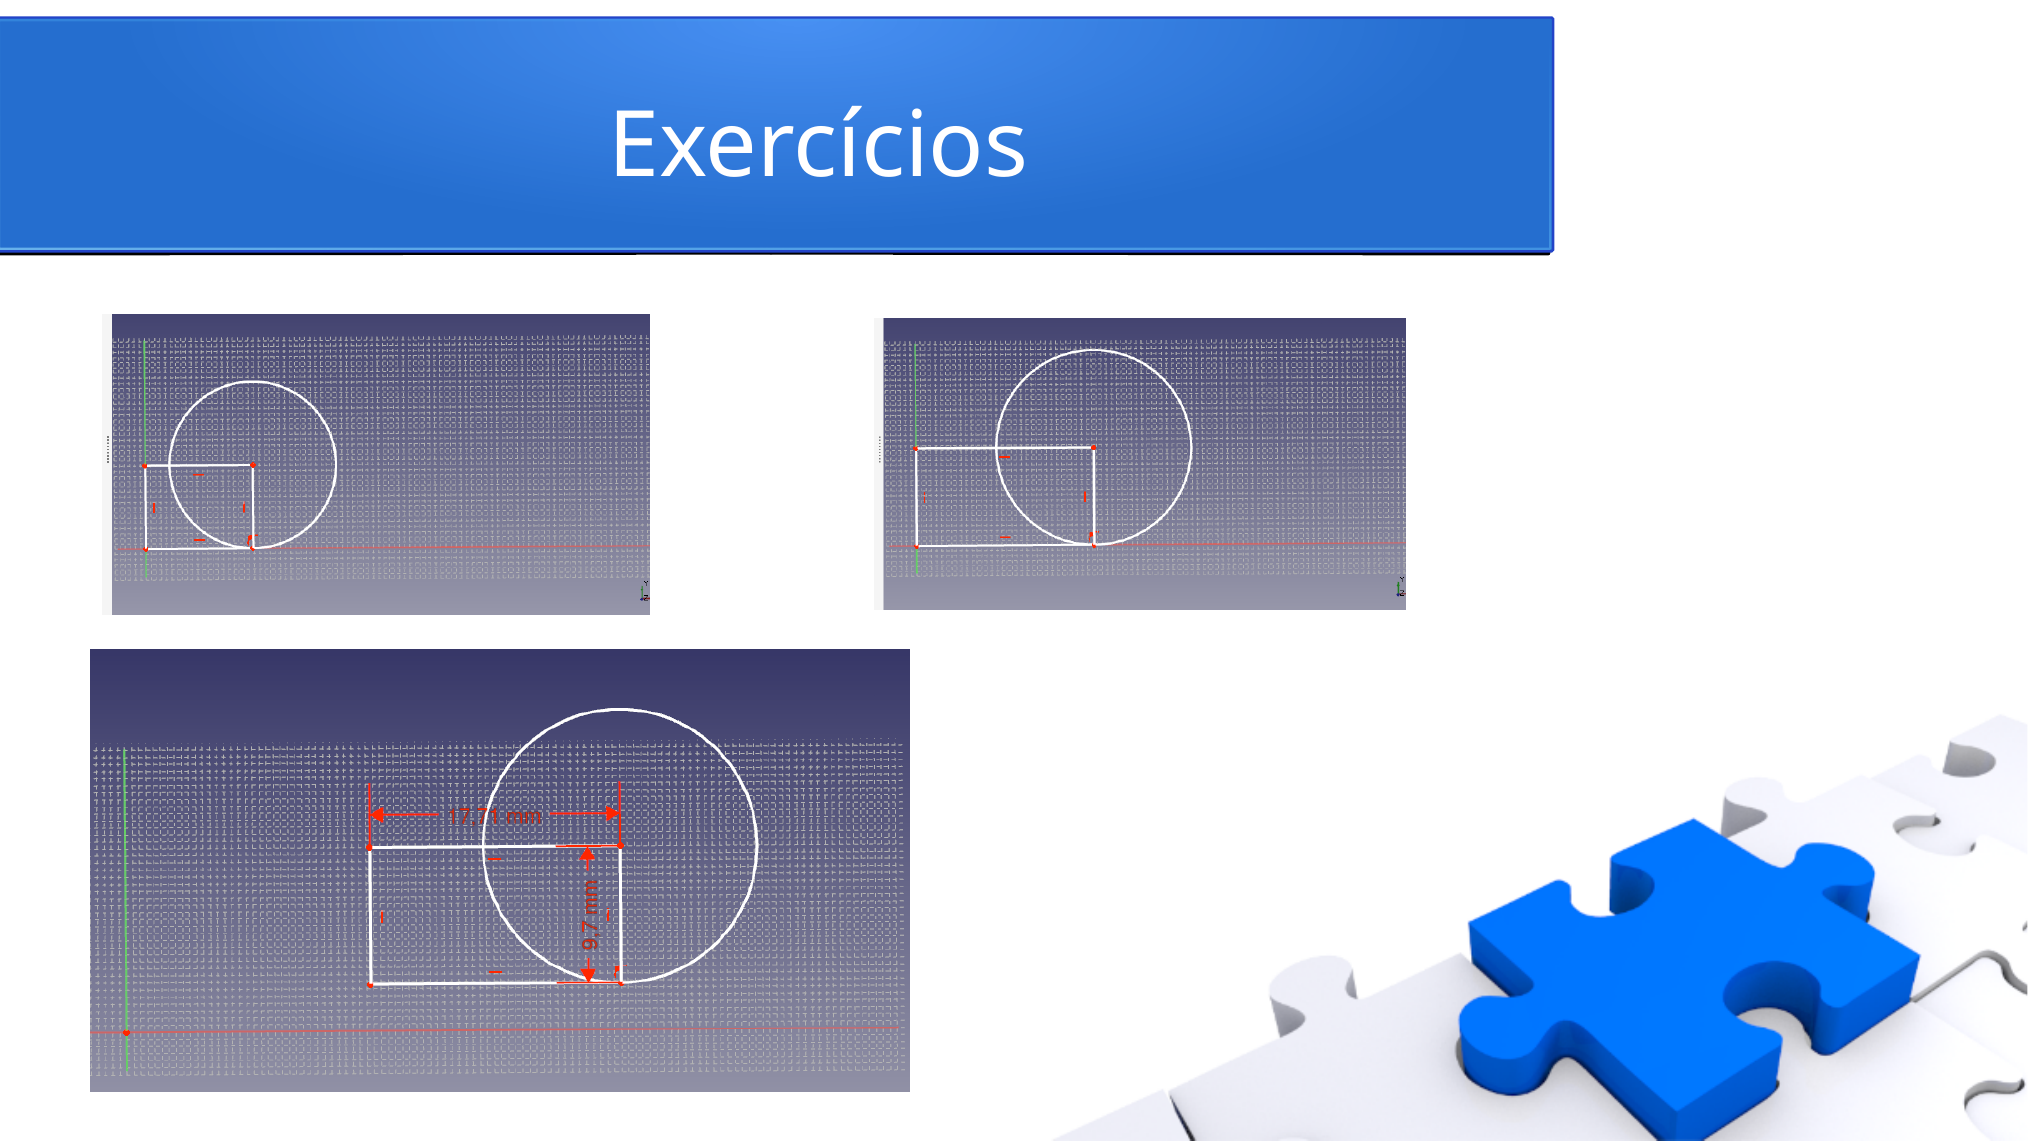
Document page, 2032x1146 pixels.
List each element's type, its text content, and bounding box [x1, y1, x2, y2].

picture [874, 318, 2028, 1141]
picture [90, 649, 910, 1092]
picture [102, 314, 650, 615]
title Exercícios [101, 45, 1536, 237]
